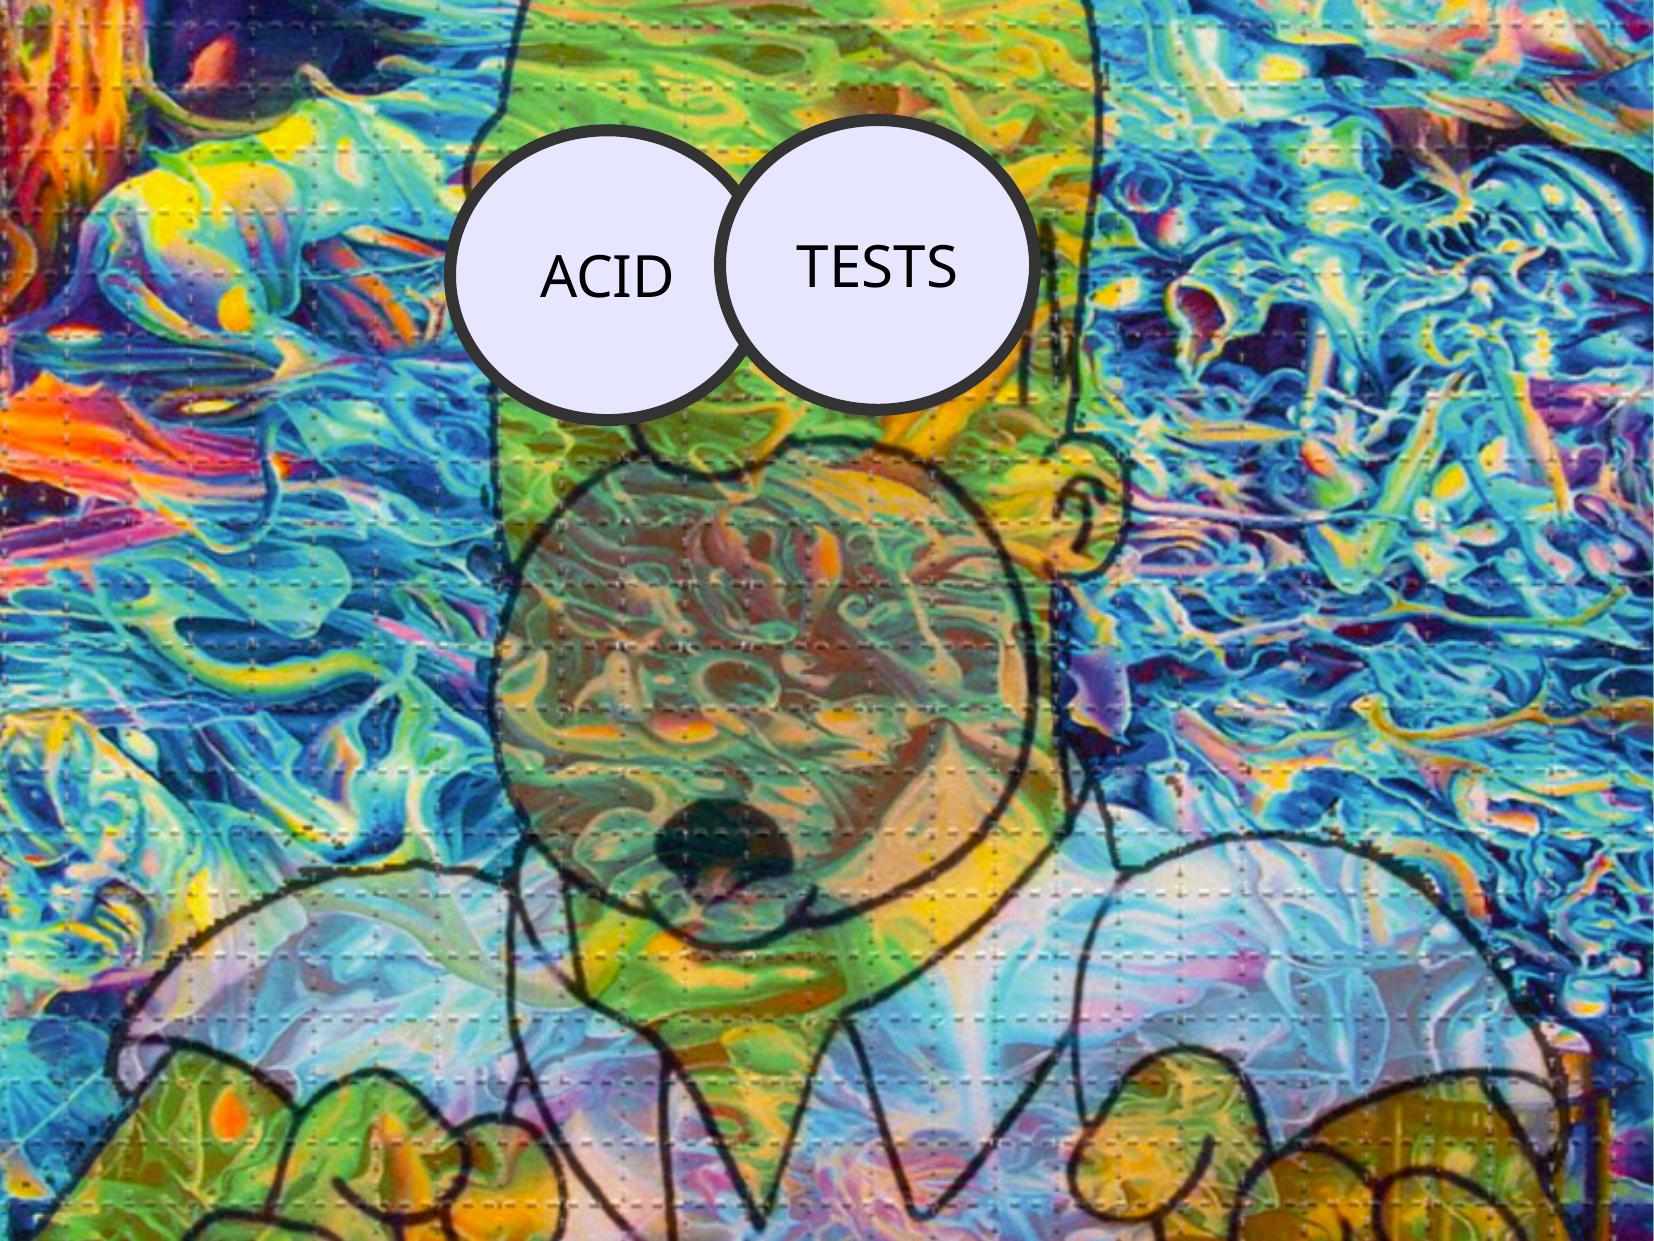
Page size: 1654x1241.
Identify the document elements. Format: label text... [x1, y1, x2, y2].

picture [0, 0, 1654, 1241]
text_box TESTS [720, 120, 1036, 410]
text_box ACID [450, 130, 746, 421]
